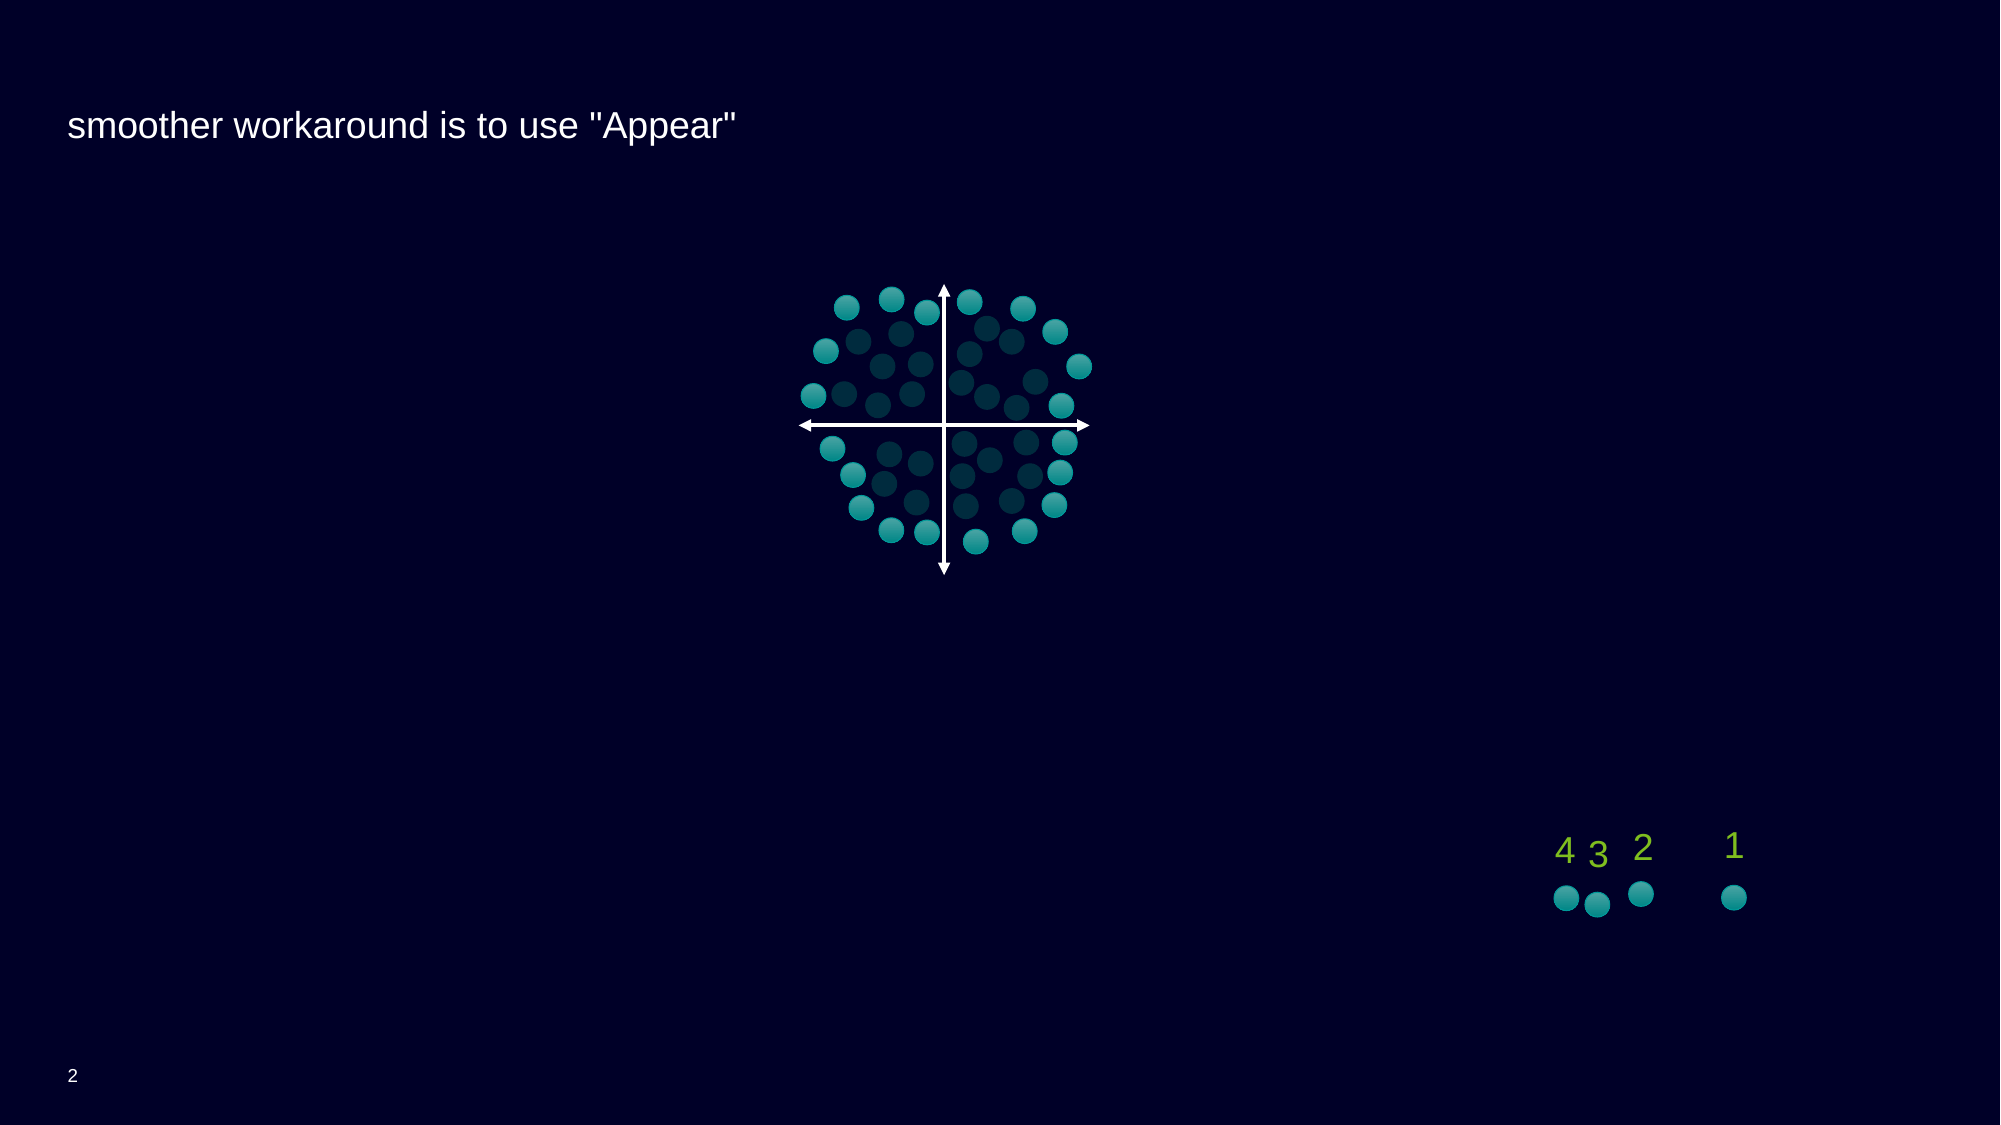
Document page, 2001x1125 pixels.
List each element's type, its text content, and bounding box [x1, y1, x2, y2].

text_box [879, 287, 905, 312]
text_box 4 [1539, 818, 1591, 879]
text_box [1023, 369, 1048, 395]
text_box [1042, 492, 1067, 518]
text_box [831, 381, 857, 407]
text_box [1017, 463, 1043, 489]
text_box [908, 352, 934, 377]
text_box [904, 490, 929, 515]
text_box [877, 441, 902, 467]
text_box [813, 338, 839, 364]
text_box [914, 300, 940, 325]
text_box [977, 447, 1003, 473]
text_box [974, 384, 1000, 410]
text_box [914, 520, 940, 545]
text_box [1554, 885, 1579, 911]
text_box [957, 289, 983, 315]
text_box [1013, 430, 1039, 455]
text_box [849, 495, 874, 521]
text_box [974, 316, 1000, 342]
text_box [846, 329, 871, 355]
text_box [1628, 881, 1654, 907]
text_box [1584, 892, 1610, 918]
text_box 2 [1618, 815, 1669, 876]
text_box [871, 471, 897, 497]
text_box [840, 462, 866, 488]
text_box [950, 463, 975, 489]
text_box [888, 321, 914, 347]
text_box [953, 493, 979, 519]
text_box [1066, 354, 1092, 379]
text_box [963, 529, 989, 554]
text_box [820, 436, 845, 462]
text_box [1047, 460, 1073, 485]
text_box [908, 451, 934, 476]
text_box [801, 383, 826, 409]
text_box [899, 381, 925, 407]
text_box 1 [1708, 814, 1760, 874]
text_box [1042, 319, 1068, 345]
text_box [870, 354, 895, 379]
text_box [878, 517, 904, 543]
text_box [1049, 393, 1074, 419]
text_box [1721, 885, 1747, 911]
text_box [957, 341, 983, 367]
text_box [952, 431, 977, 457]
text_box [999, 329, 1025, 355]
text_box [999, 488, 1025, 514]
text_box [1010, 296, 1036, 322]
text_box 4 [1558, 842, 1567, 855]
text_box [865, 392, 891, 418]
text_box 3 [1573, 822, 1624, 883]
text_box [1012, 518, 1038, 544]
title smoother workaround is to use "Appear" [67, 78, 1934, 173]
text_box [949, 370, 974, 396]
text_box [1004, 395, 1029, 421]
text_box [834, 295, 860, 321]
text_box [1052, 430, 1078, 455]
